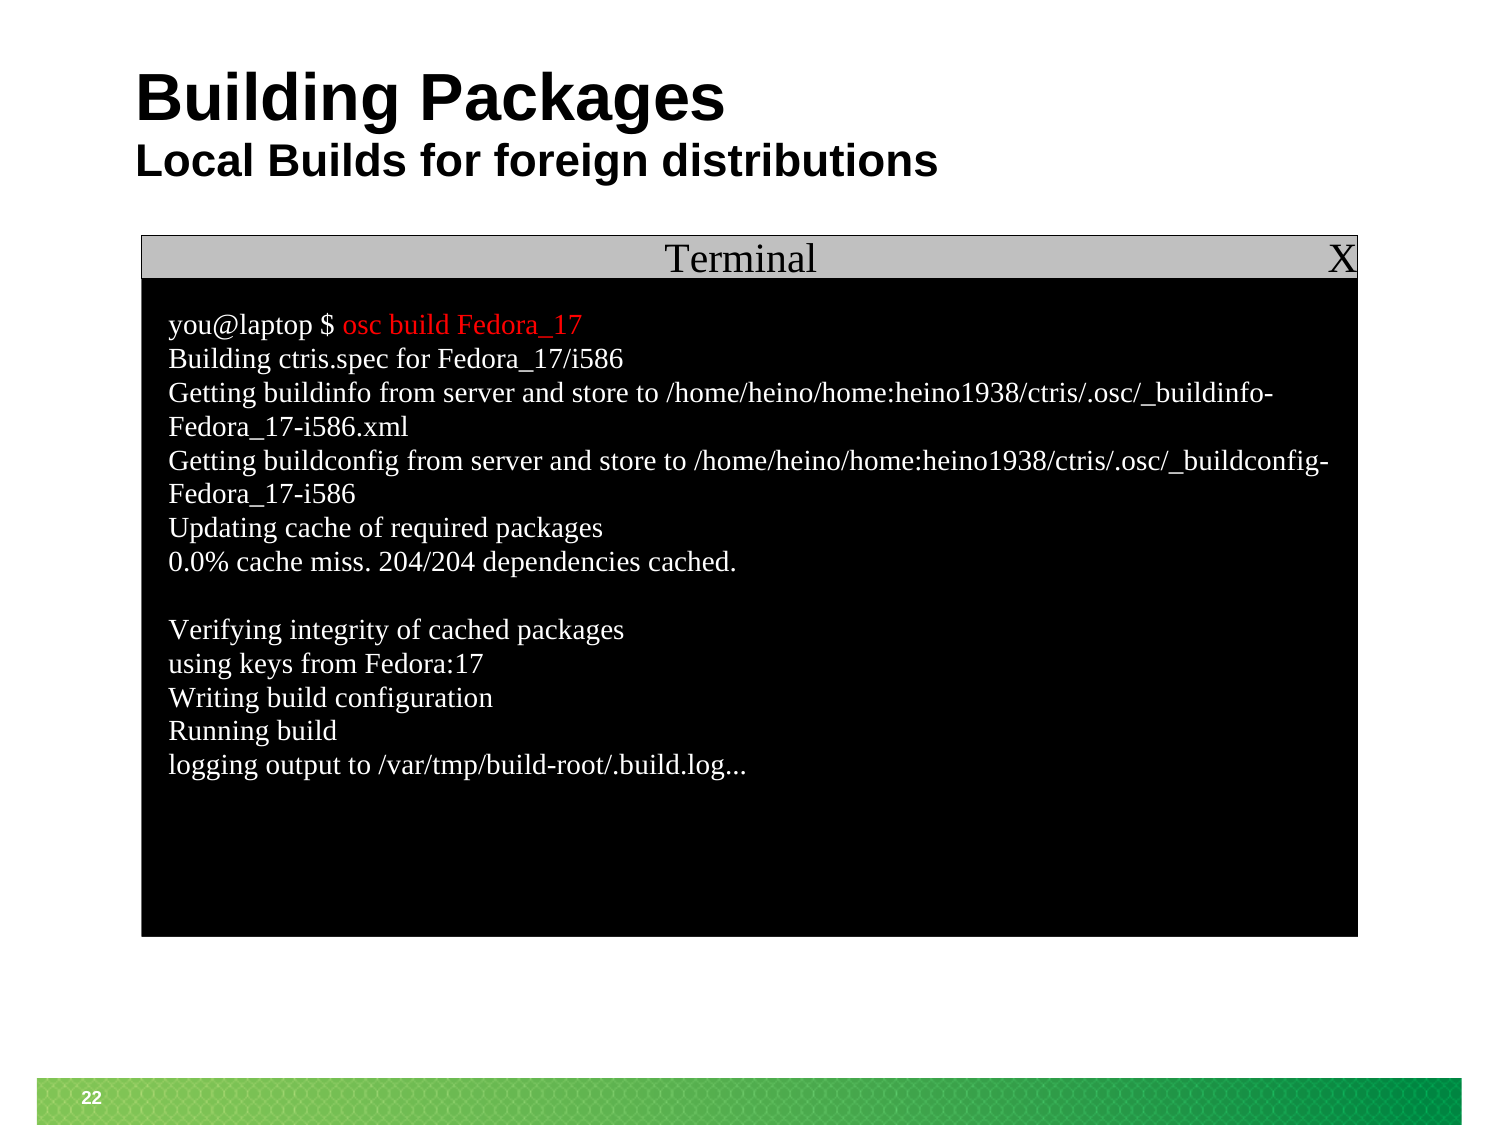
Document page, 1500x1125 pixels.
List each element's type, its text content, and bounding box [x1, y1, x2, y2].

text_box [141, 278, 1358, 937]
text_box you@laptop $ osc build Fedora_17 Building ctris.spec for Fedora_17/i586 Getting buildinfo from server and store to /home/heino/home:heino1938/ctris/.osc/_buildinfo-Fedora_17-i586.xml Getting buildconfig from server and store to /home/heino/home:heino1938/ctris/.osc/_buildconfig-Fedora_17-i586 Updating cache of required packages 0.0% cache miss. 204/204 dependencies cached. Verifying integrity of cached packages using keys from Fedora:17 Writing build configuration Running build logging output to /var/tmp/build-root/.build.log... [168, 307, 1335, 919]
title Building Packages Local Builds for foreign distributions [135, 41, 1372, 204]
picture [36, 1078, 1462, 1125]
text_box Terminal X [141, 235, 1358, 278]
